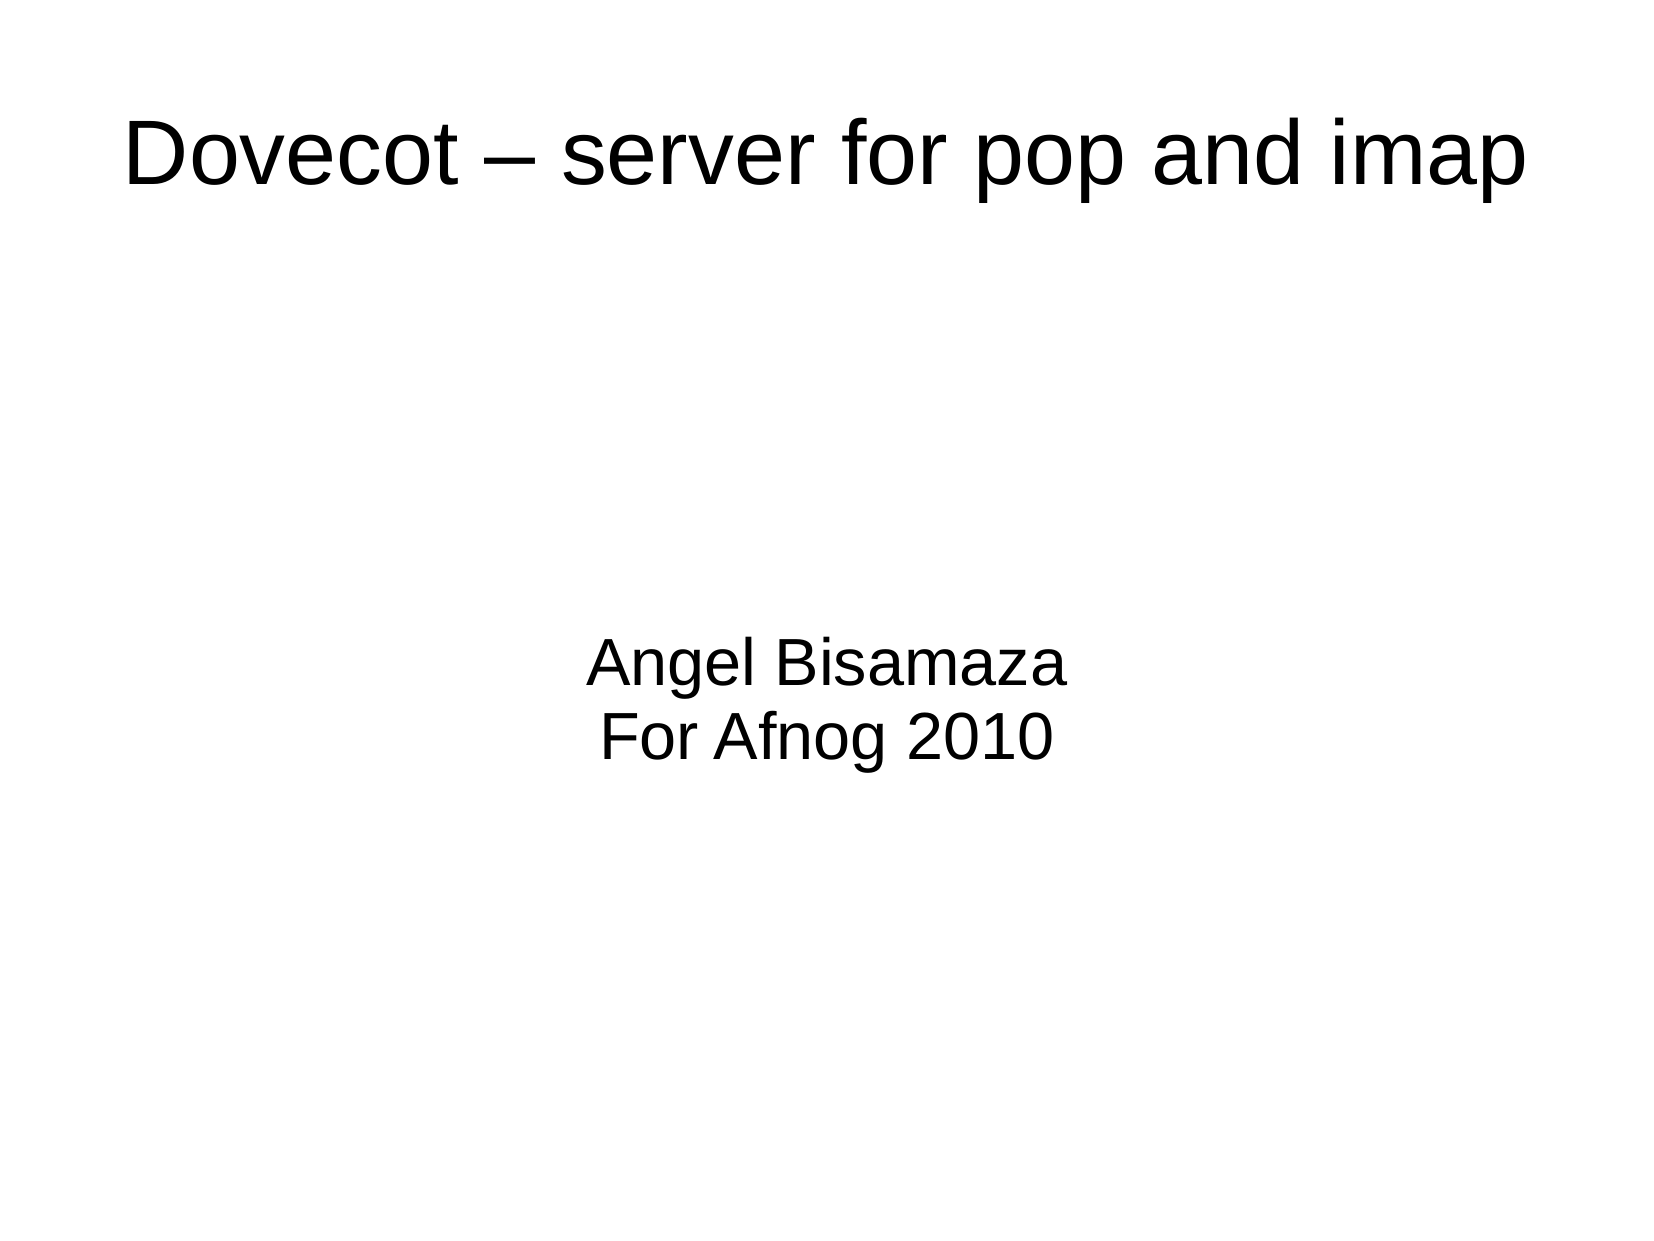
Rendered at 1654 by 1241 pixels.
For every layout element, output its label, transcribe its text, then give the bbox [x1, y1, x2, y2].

subtitle Angel Bisamaza For Afnog 2010 [82, 297, 1571, 1102]
title Dovecot – server for pop and imap [82, 56, 1571, 250]
